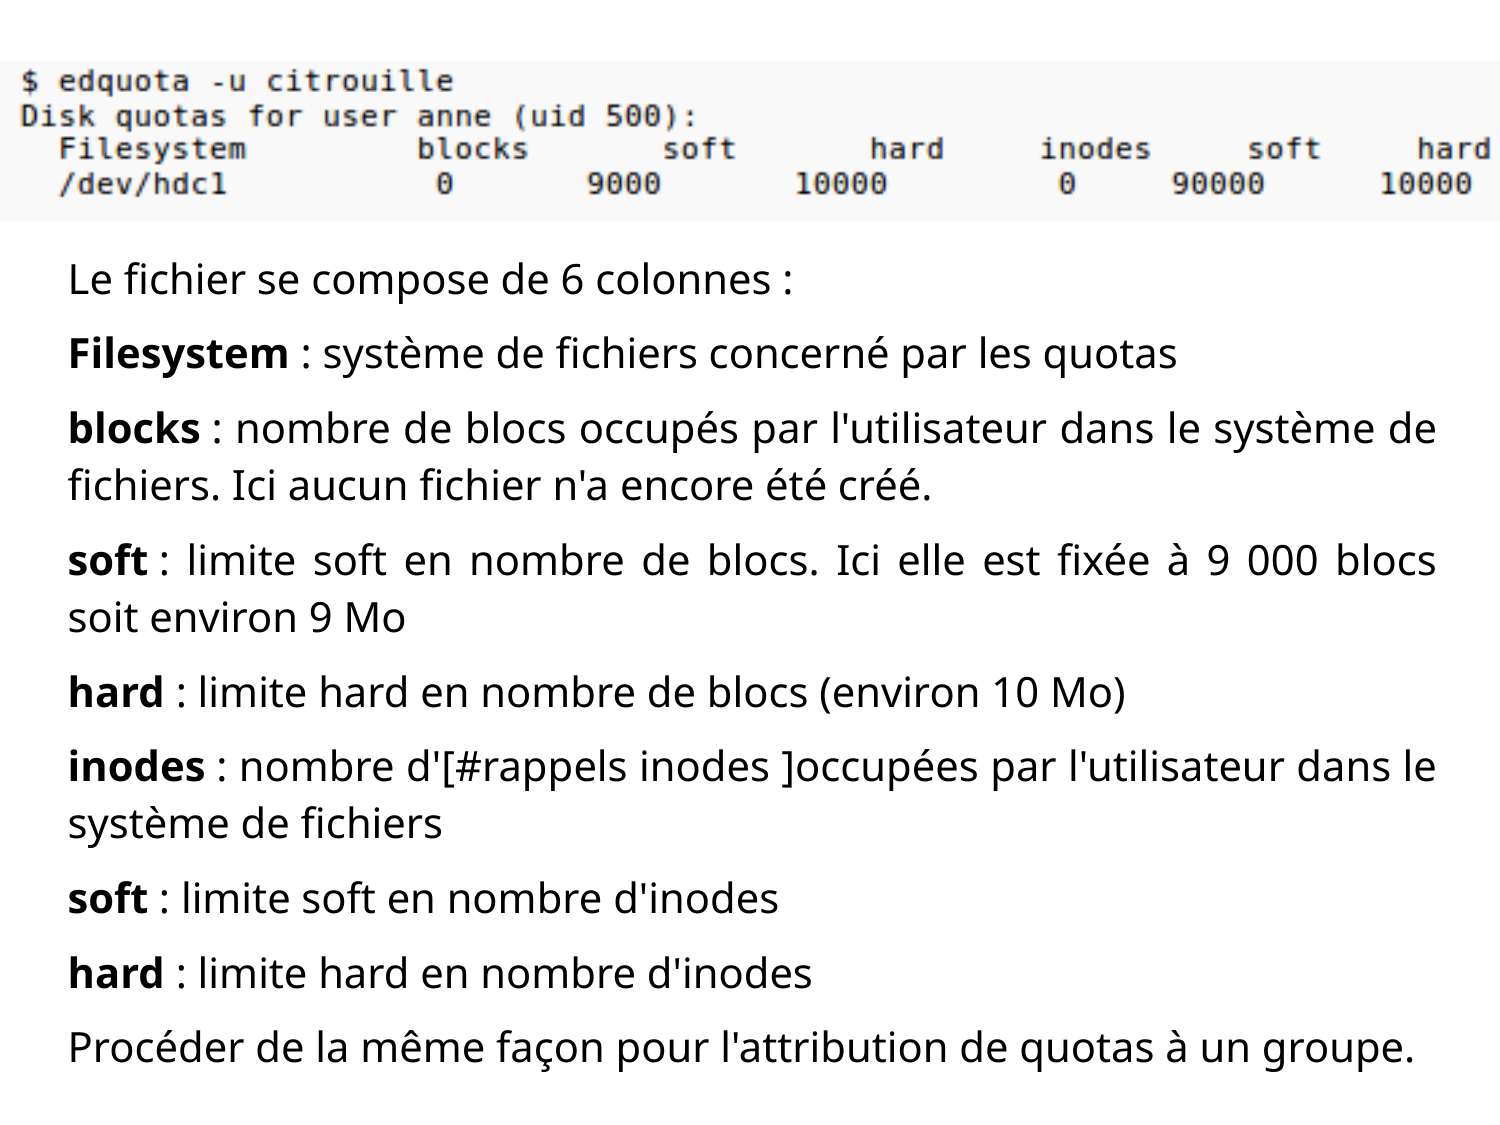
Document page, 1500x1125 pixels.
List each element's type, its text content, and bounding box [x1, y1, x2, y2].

text_box Le fichier se compose de 6 colonnes : Filesystem : système de fichiers concerné par les quotas blocks : nombre de blocs occupés par l'utilisateur dans le système de fichiers. Ici aucun fichier n'a encore été créé. soft : limite soft en nombre de blocs. Ici elle est fixée à 9 000 blocs soit environ 9 Mo hard : limite hard en nombre de blocs (environ 10 Mo) inodes : nombre d'[#rappels inodes ]occupées par l'utilisateur dans le système de fichiers soft : limite soft en nombre d'inodes hard : limite hard en nombre d'inodes Procéder de la même façon pour l'attribution de quotas à un groupe. ❗ Ne tentez pas d'éditer directement ces fichiers; ils ne sont pas en format texte! [52, 242, 1453, 1103]
picture [0, 62, 1500, 222]
